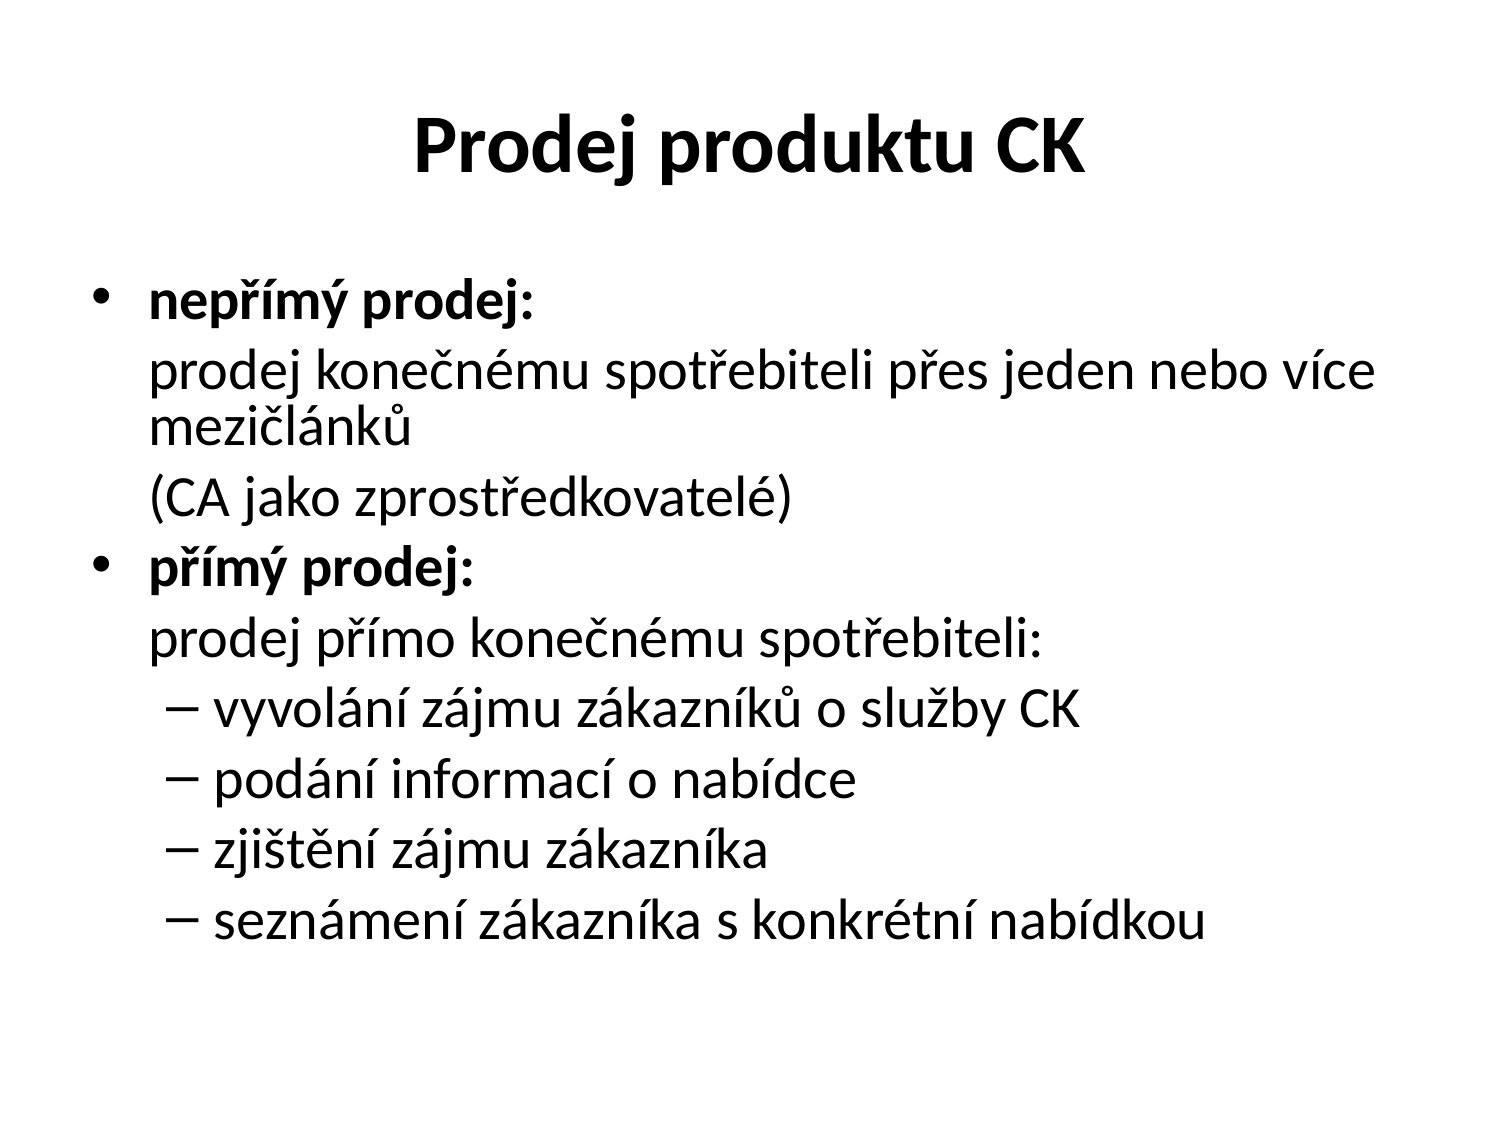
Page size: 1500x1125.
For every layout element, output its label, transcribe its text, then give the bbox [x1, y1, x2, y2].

list nepřímý prodej: prodej konečnému spotřebiteli přes jeden nebo více mezičlánků (CA jako zprostředkovatelé) přímý prodej: prodej přímo konečnému spotřebiteli: vyvolání zájmu zákazníků o služby CK podání informací o nabídce zjištění zájmu zákazníka seznámení zákazníka s konkrétní nabídkou [76, 267, 1427, 1010]
title Prodej produktu CK [75, 45, 1426, 233]
